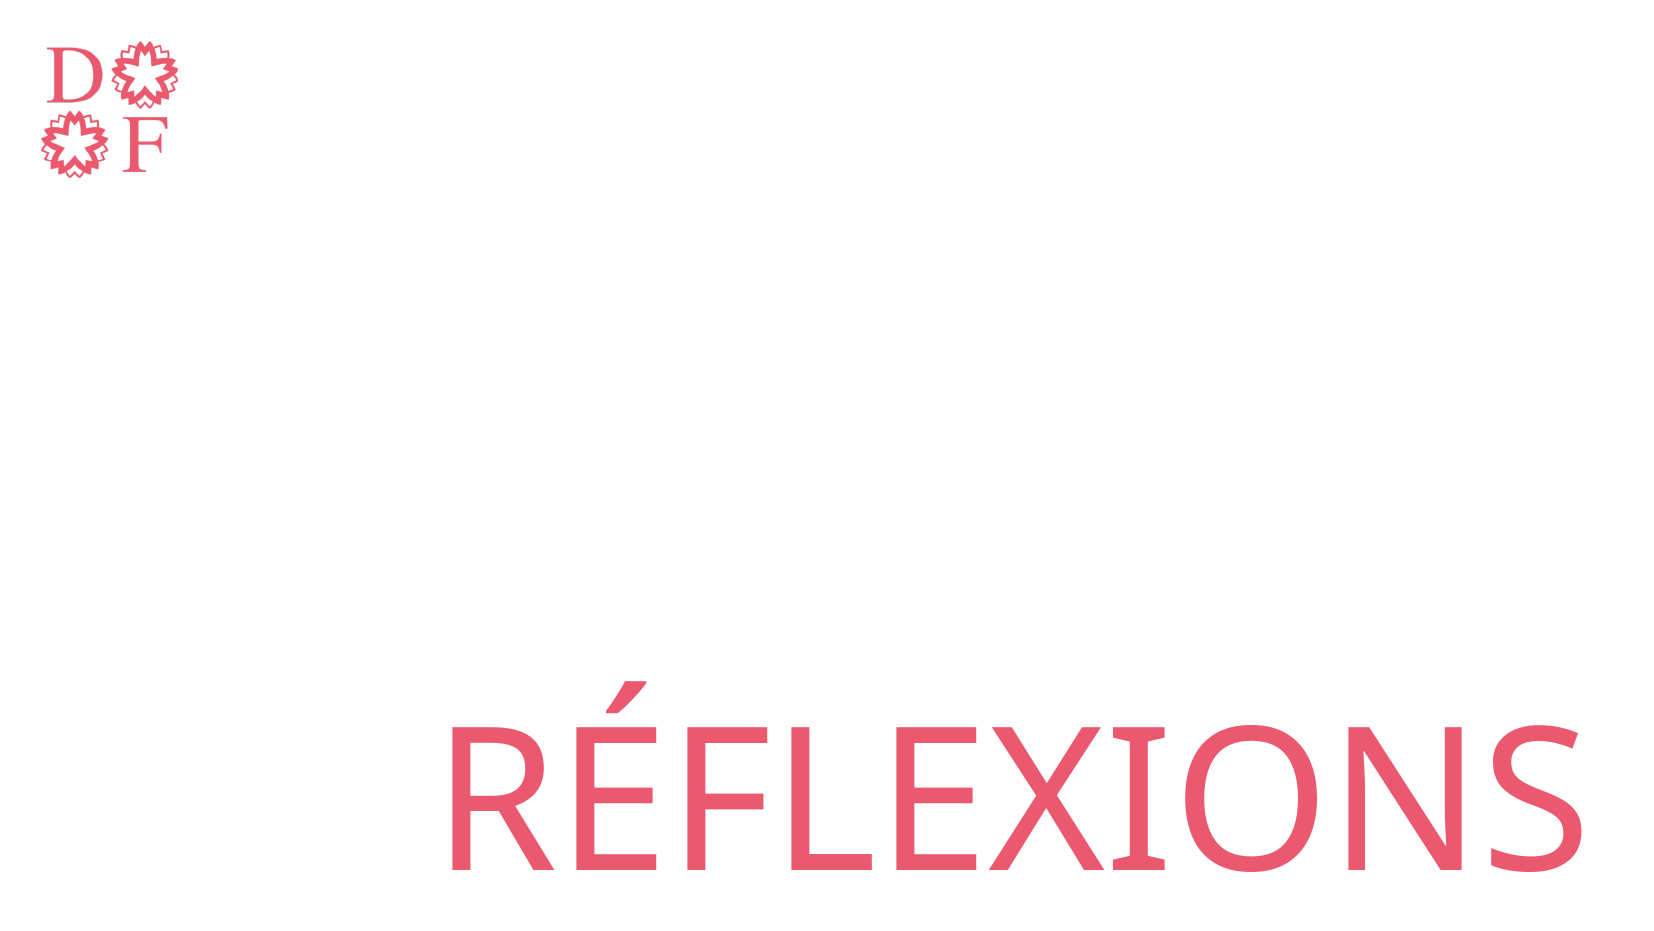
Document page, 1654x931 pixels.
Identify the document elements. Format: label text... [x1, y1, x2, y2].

text_box RÉFLEXIONS [129, 649, 1607, 877]
picture [41, 41, 178, 178]
